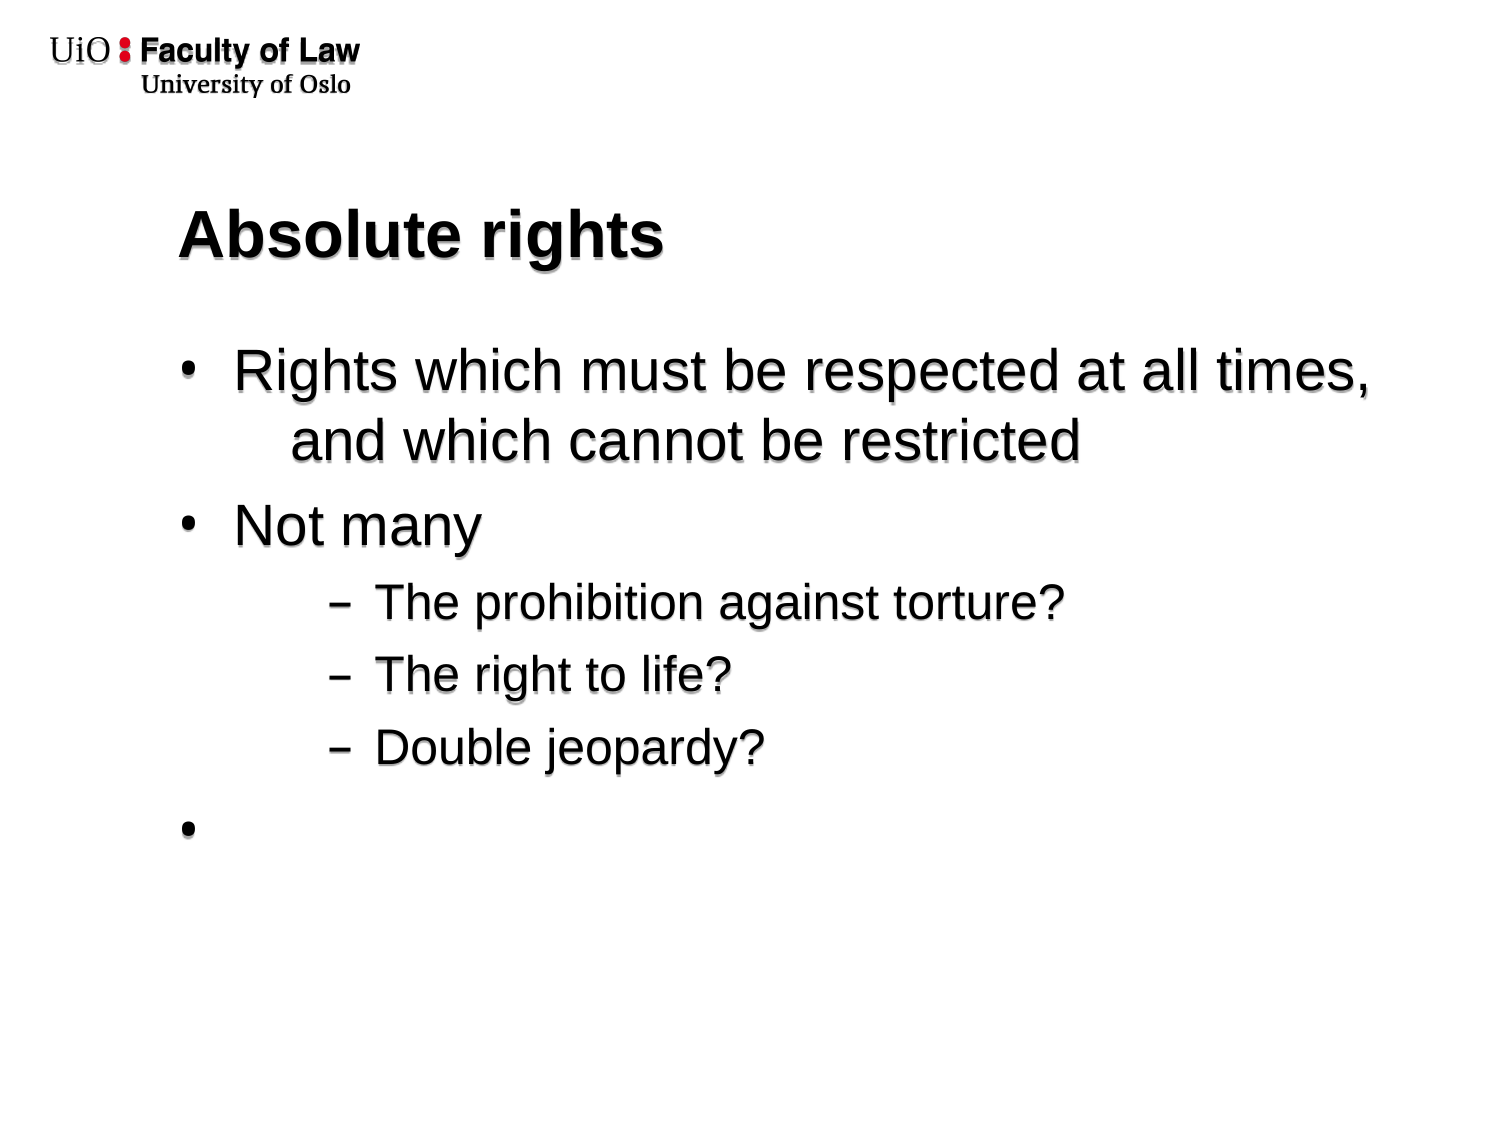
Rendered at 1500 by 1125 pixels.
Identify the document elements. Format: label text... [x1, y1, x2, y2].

title Absolute rights [162, 137, 1426, 324]
list Rights which must be respected at all times, and which cannot be restricted Not many The prohibition against torture? The right to life? Double jeopardy? [162, 324, 1426, 1000]
